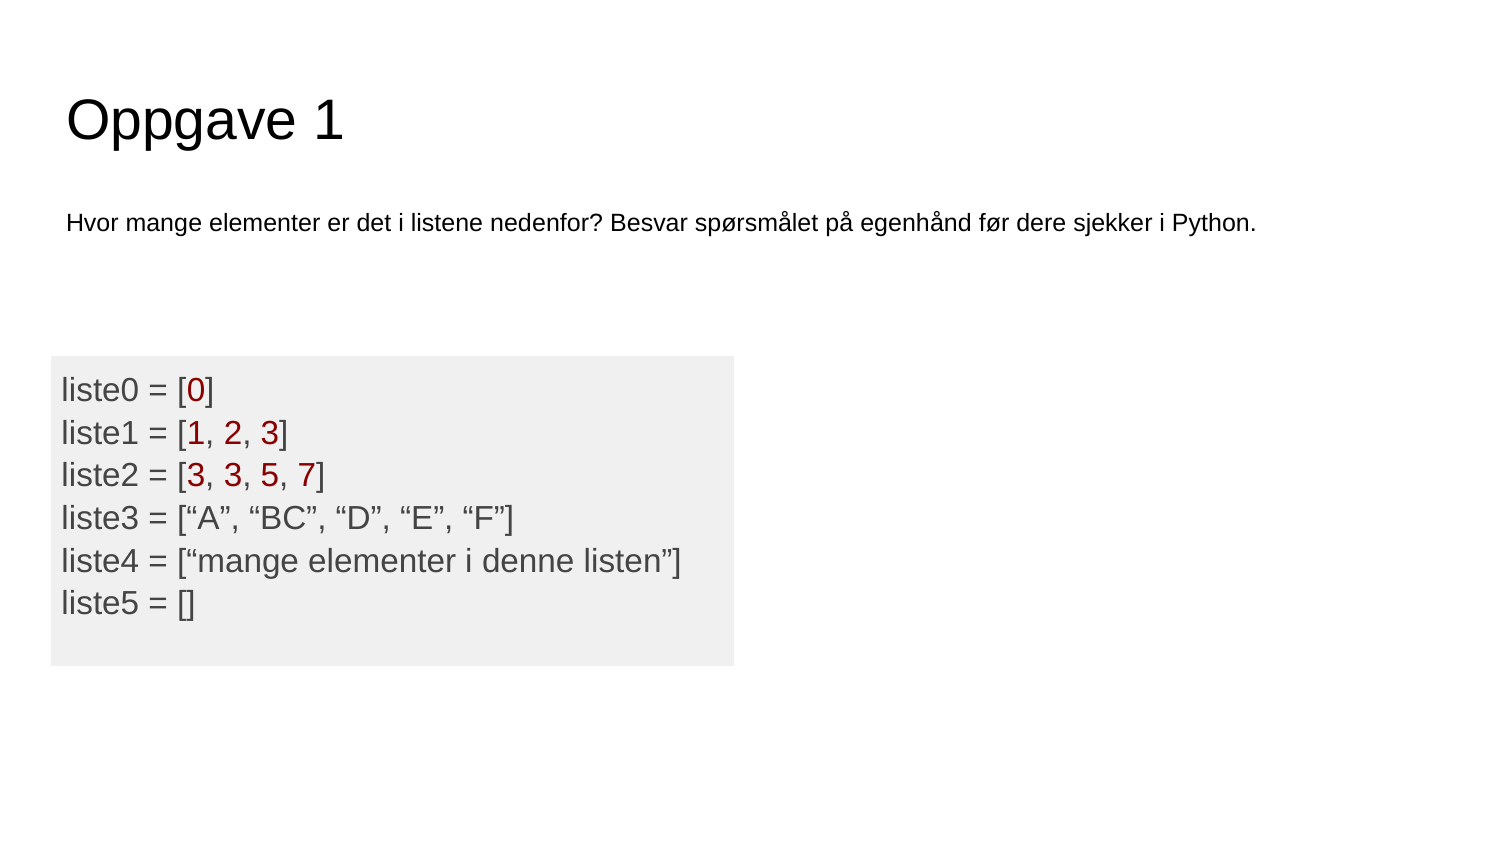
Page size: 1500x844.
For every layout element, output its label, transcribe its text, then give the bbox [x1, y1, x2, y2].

title Oppgave 1 [51, 72, 1449, 167]
table_header liste0 = [0] liste1 = [1, 2, 3] liste2 = [3, 3, 5, 7] liste3 = [“A”, “BC”, “D”, “E”, “F”] liste4 = [“mange elementer i denne listen”] liste5 = [] [51, 356, 734, 666]
list Hvor mange elementer er det i listene nedenfor? Besvar spørsmålet på egenhånd før dere sjekker i Python. [51, 189, 1449, 750]
